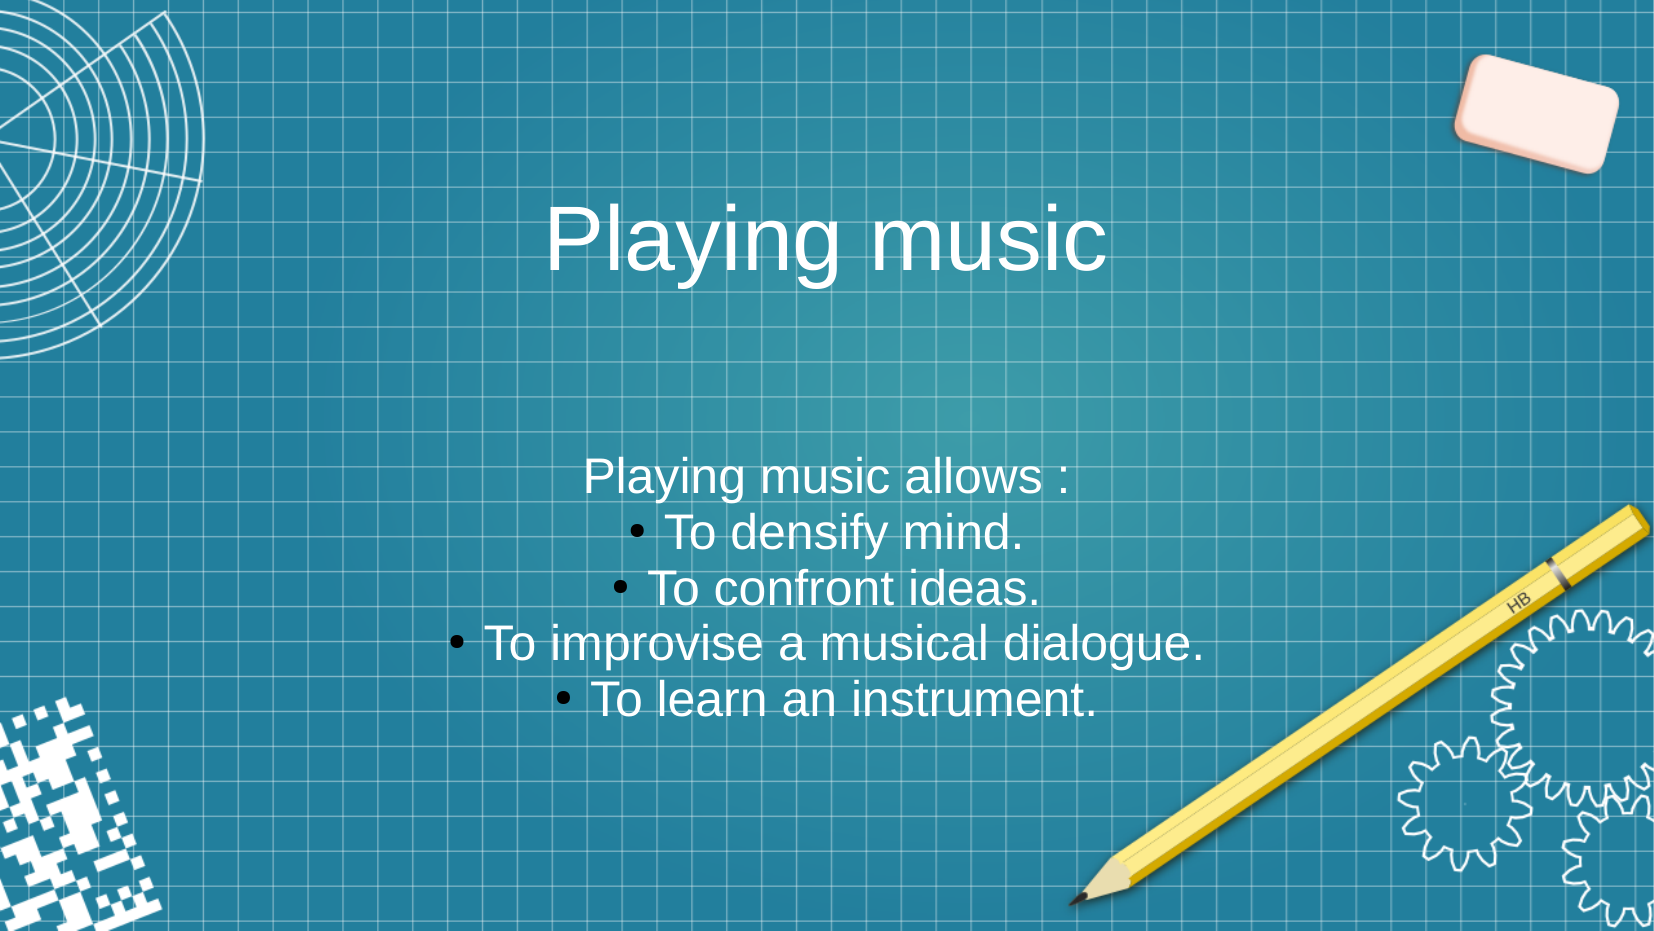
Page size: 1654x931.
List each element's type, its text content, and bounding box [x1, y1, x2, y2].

picture [0, 0, 1654, 931]
subtitle Playing music allows : To densify mind. To confront ideas. To improvise a musical dialogue. To learn an instrument. [82, 389, 1571, 842]
title Playing music [82, 132, 1571, 346]
